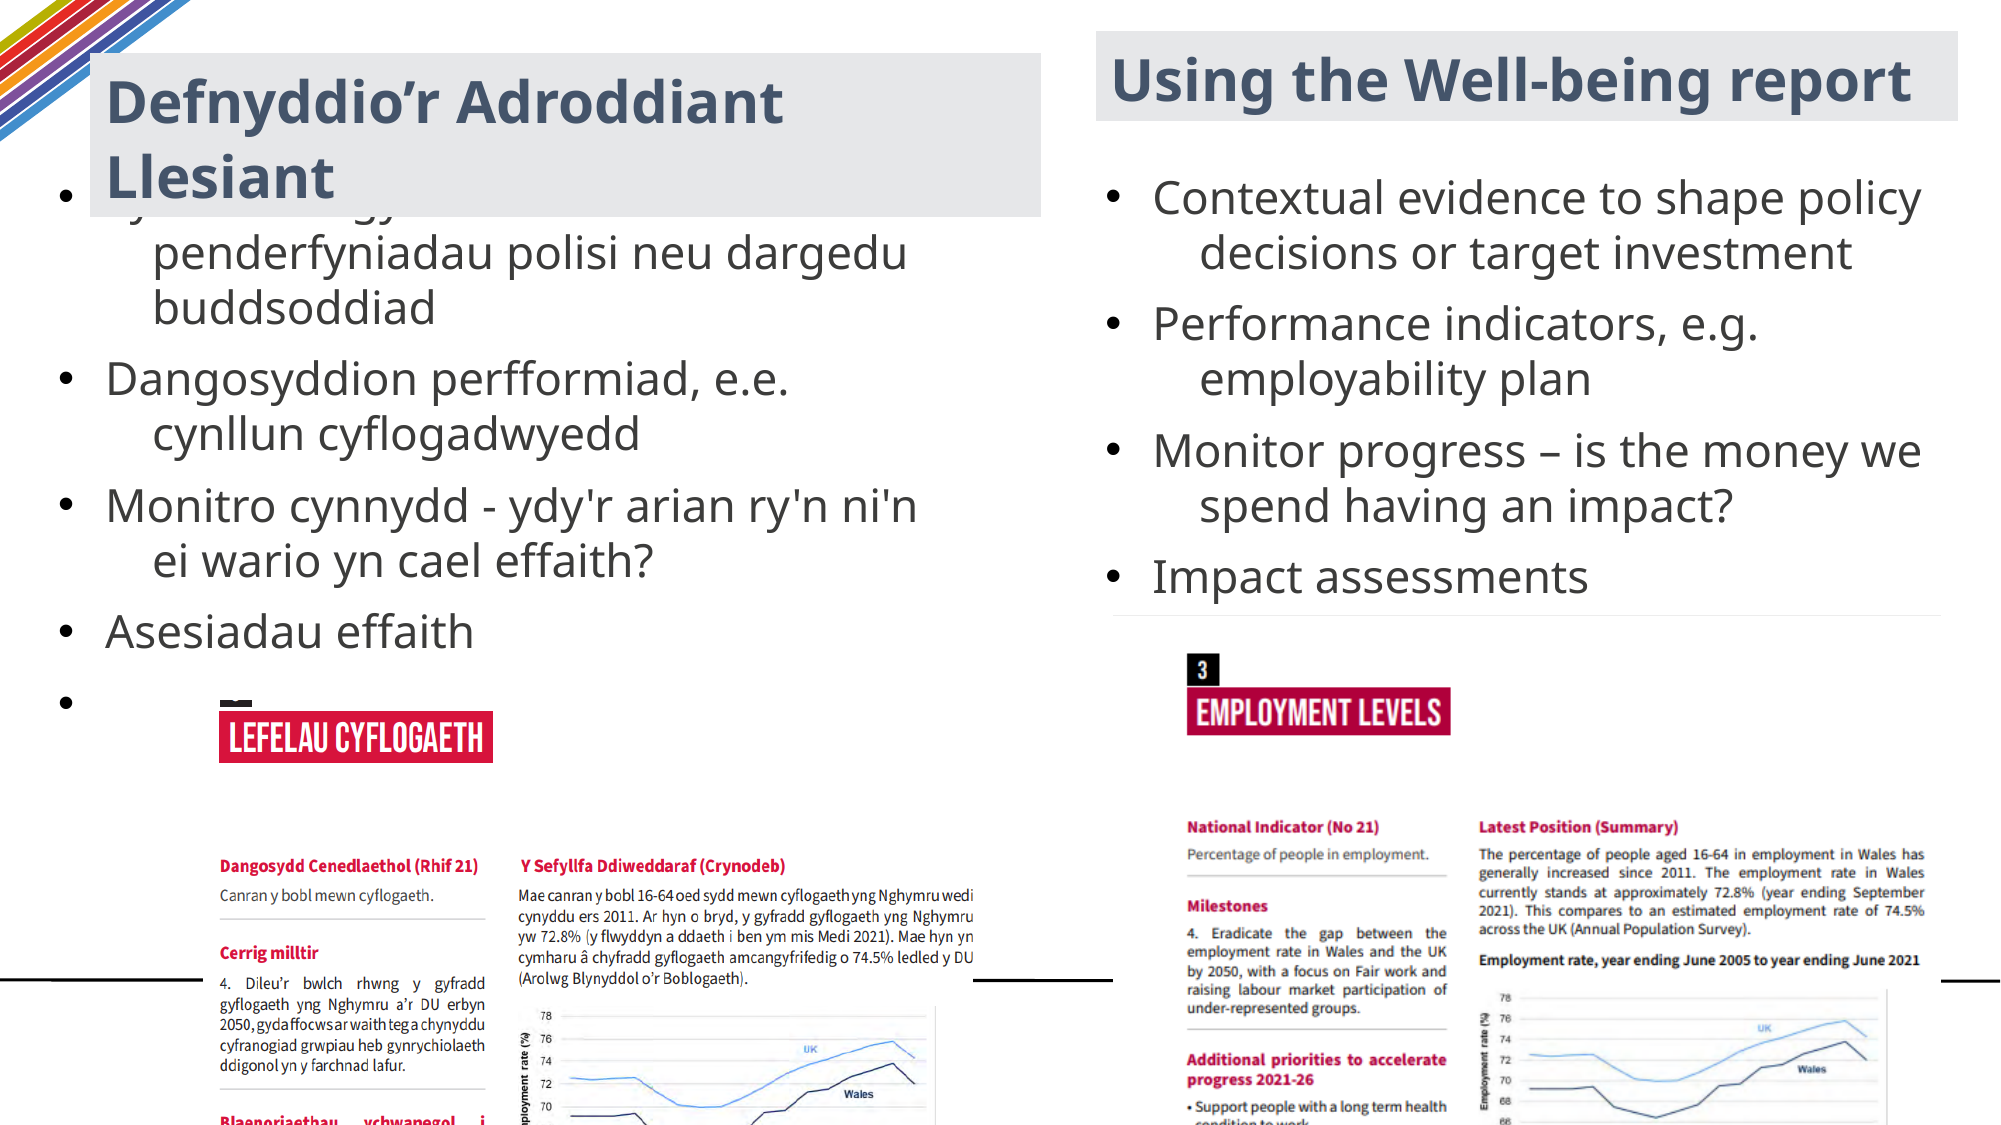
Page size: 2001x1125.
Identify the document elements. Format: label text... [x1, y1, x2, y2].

text_box Using the Well-being report [1096, 31, 1958, 121]
text_box Contextual evidence to shape policy decisions or target investment Performance indicators, e.g. employability plan Monitor progress – is the money we spend having an impact? Impact assessments [1090, 160, 2000, 616]
picture [203, 700, 973, 1125]
picture [1113, 616, 1941, 1125]
text_box Defnyddio’r Adroddiant Llesiant [90, 53, 1041, 217]
text_box Tystiolaeth gyd-destunol i lunio penderfyniadau polisi neu dargedu buddsoddiad Dangosyddion perfformiad, e.e. cynllun cyflogadwyedd Monitro cynnydd - ydy'r arian ry'n ni'n ei wario yn cael effaith? Asesiadau effaith [43, 160, 953, 744]
